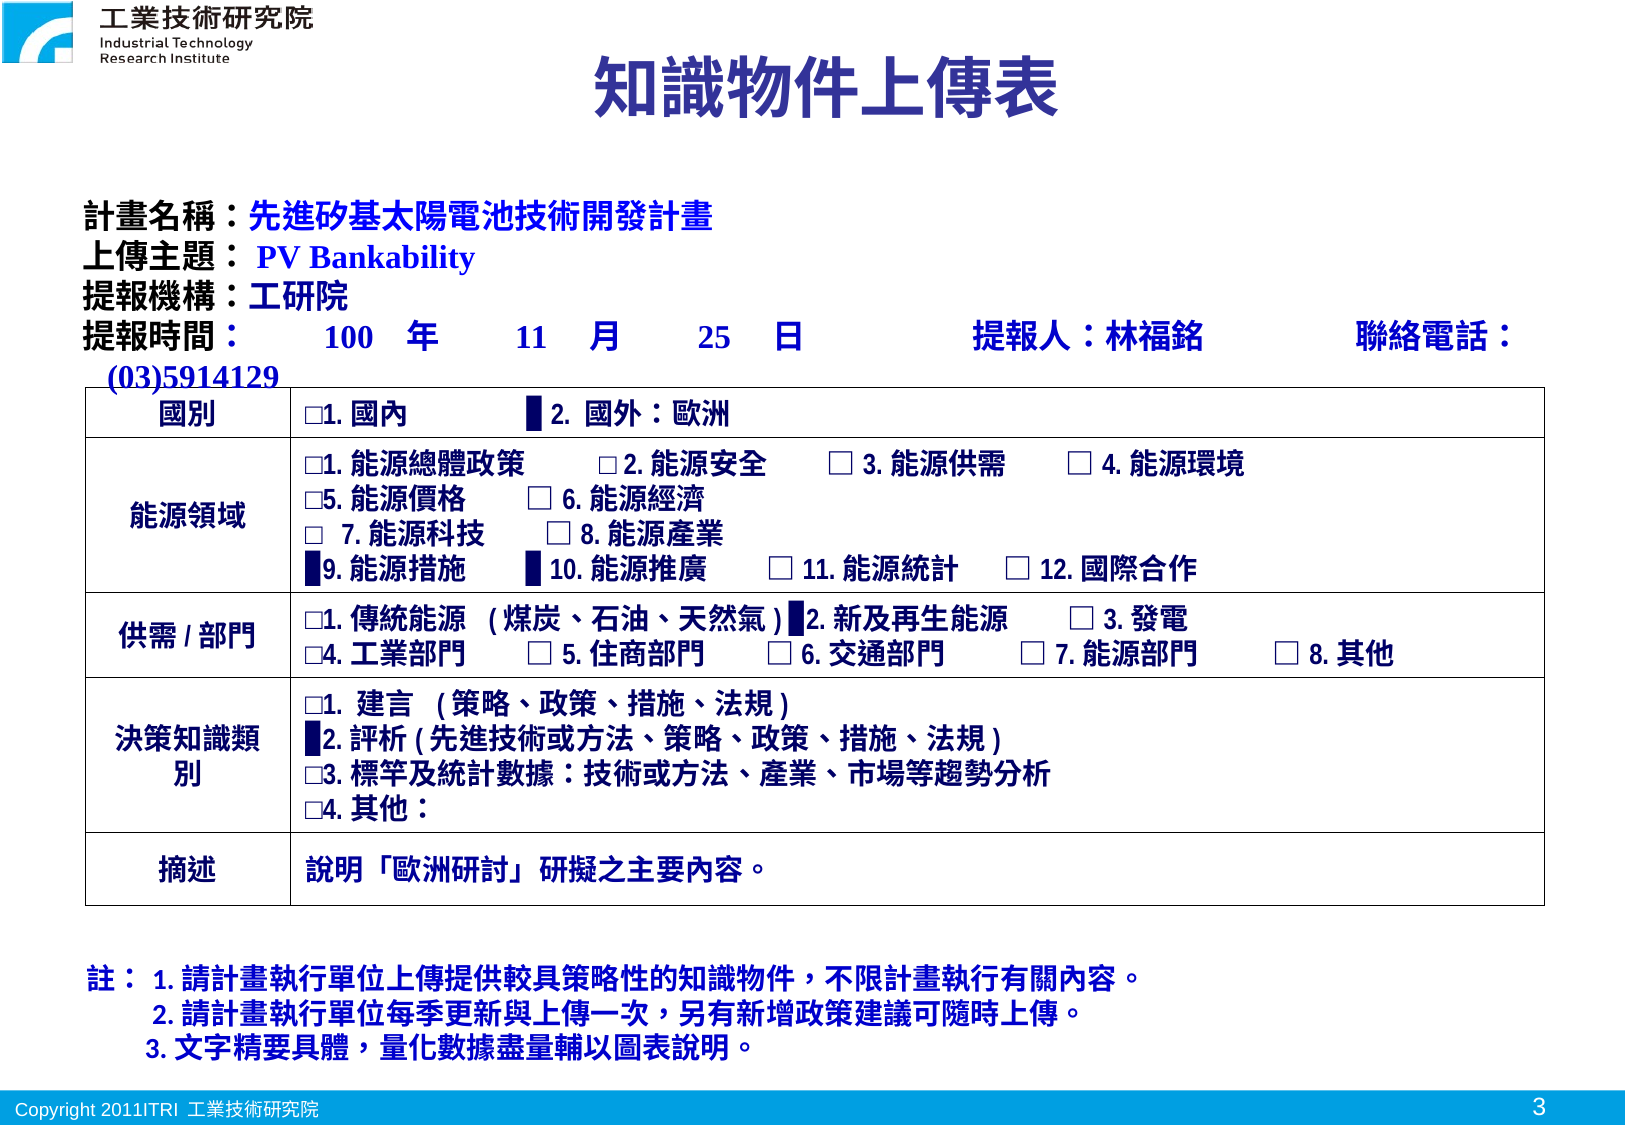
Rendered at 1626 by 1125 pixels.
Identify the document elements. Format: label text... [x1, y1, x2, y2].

table_cell □1.傳統能源 (煤炭、石油、天然氣) ▉2.新及再生能源 □3.發電 □4.工業部門 □5.住商部門 □6.交通部門 □7.能源部門 □8.其他 [291, 593, 1544, 677]
table_header □1.國內 ▉2. 國外：歐洲 [291, 388, 1544, 437]
table_header 國別 [86, 403, 290, 437]
picture [2, 1, 313, 63]
table_cell □1. 建言 (策略、政策、措施、法規) ▉2.評析(先進技術或方法、策略、政策、措施、法規) □3.標竿及統計數據：技術或方法、產業、市場等趨勢分析 □4.其他： [291, 678, 1544, 832]
table_cell 摘述 [86, 833, 290, 905]
table_cell 能源領域 [86, 438, 290, 592]
table_cell 決策知識類別 [86, 678, 290, 832]
title 知識物件上傳表 [134, 34, 1520, 138]
text_box 註：1.請計畫執行單位上傳提供較具策略性的知識物件，不限計畫執行有關內容。 2.請計畫執行單位每季更新與上傳一次，另有新增政策建議可隨時上傳。 3.文字精要具體，量化數據盡量輔以圖表說明。 [71, 952, 1531, 1073]
table_cell 供需/部門 [86, 593, 290, 677]
table_header 國別 [176, 404, 182, 422]
table_header 國別 [163, 404, 174, 422]
table_cell 說明「歐洲研討」研擬之主要內容。 [291, 833, 1544, 905]
table_cell □1.能源總體政策 □2.能源安全 □3.能源供需 □4.能源環境 □5.能源價格 □6.能源經濟 □7.能源科技 □8.能源產業 ▉9.能源措施 ▉10.能源推廣 □11.能源統計 □12.國際合作 [291, 438, 1544, 592]
text_box 計畫名稱：先進矽基太陽電池技術開發計畫 上傳主題：PV Bankability 提報機構：工研院 提報時間： 100 年 11 月 25 日 提報人：林福銘 聯絡電話： (03)5914129 [67, 187, 1531, 403]
